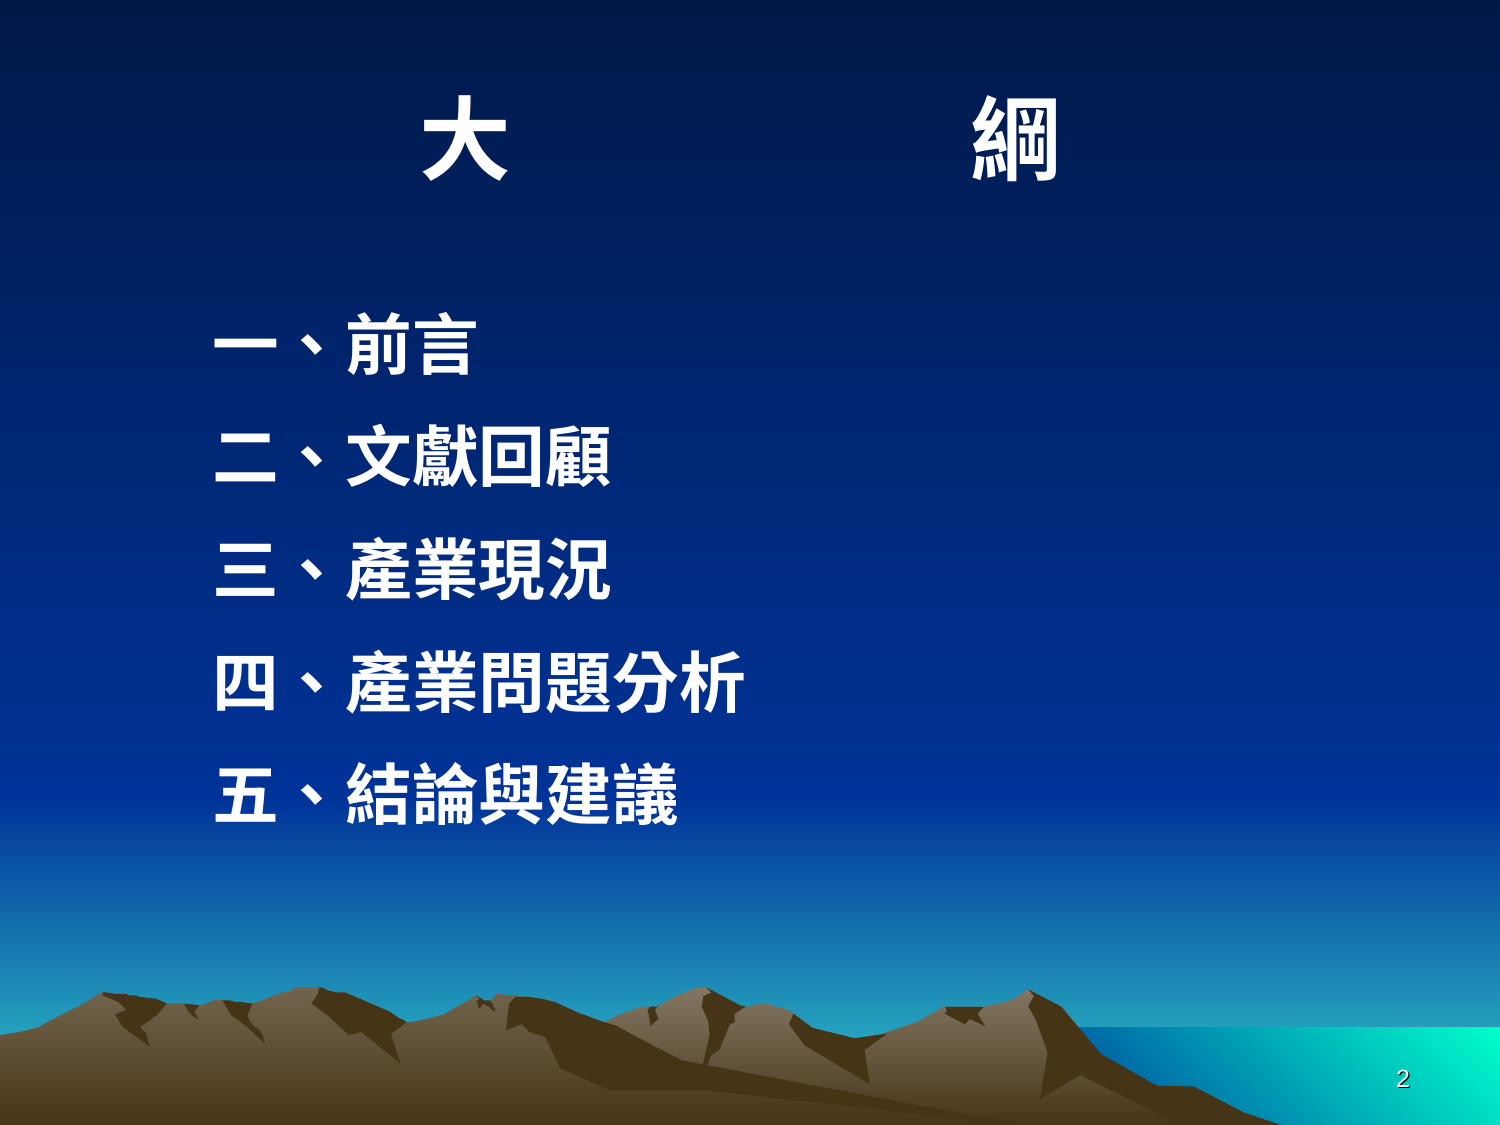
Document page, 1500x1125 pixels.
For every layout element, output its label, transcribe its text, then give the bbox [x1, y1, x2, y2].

title 大 綱 [76, 54, 1427, 221]
list 一、前言 二、文獻回顧 三、產業現況 四、產業問題分析 五、結論與建議 [123, 278, 1388, 929]
text_box <編號> [1074, 1025, 1426, 1101]
